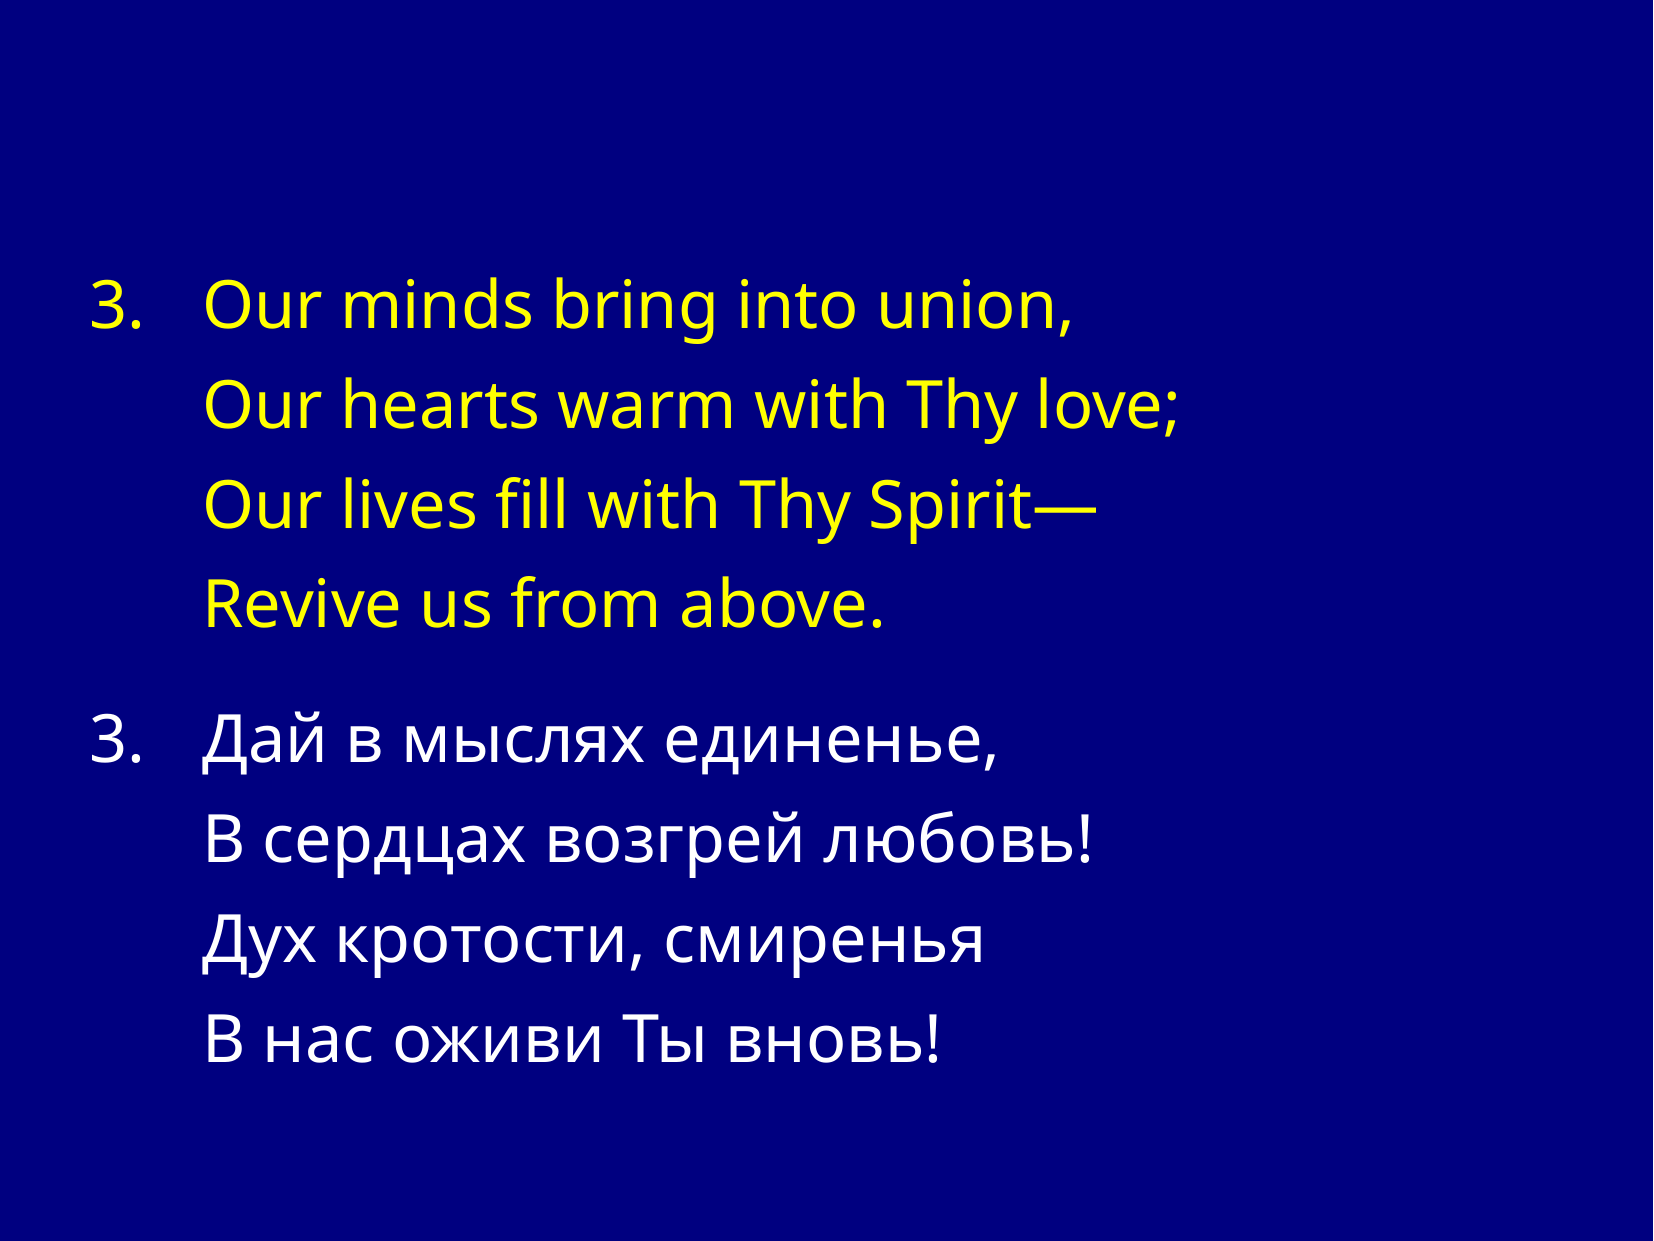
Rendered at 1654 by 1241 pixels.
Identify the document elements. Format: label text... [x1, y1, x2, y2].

text_box 3. Our minds bring into union, Our hearts warm with Thy love; Our lives fill with Thy Spirit— Revive us from above. [75, 150, 1576, 638]
text_box 3. Дай в мыслях единенье, В сердцах возгрей любовь! Дух кротости, смиренья В нас оживи Ты вновь! [75, 675, 1576, 1163]
